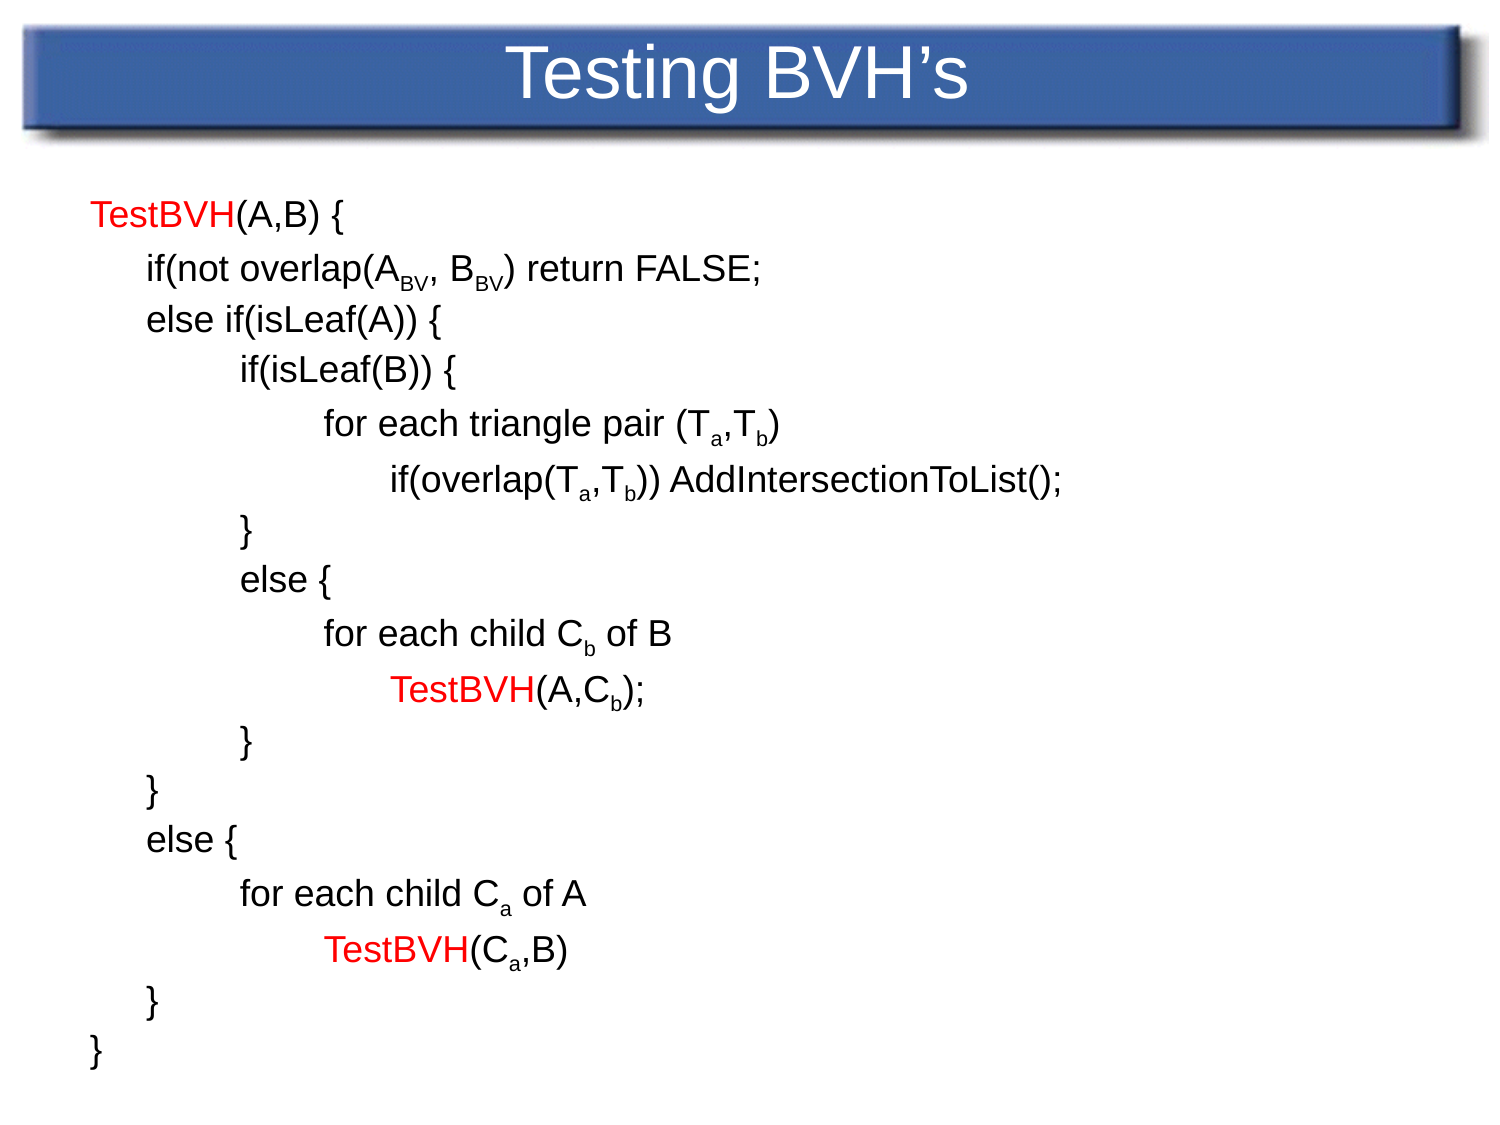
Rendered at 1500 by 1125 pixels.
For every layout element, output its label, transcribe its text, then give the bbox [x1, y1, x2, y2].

list TestBVH(A,B) { if(not overlap(ABV, BBV) return FALSE; else if(isLeaf(A)) { if(isLeaf(B)) { for each triangle pair (Ta,Tb) if(overlap(Ta,Tb)) AddIntersectionToList(); } else { for each child Cb of B TestBVH(A,Cb); } } else { for each child Ca of A TestBVH(Ca,B) } } [75, 187, 1426, 1079]
picture [21, 22, 1489, 149]
title Testing BVH’s [62, 0, 1413, 138]
